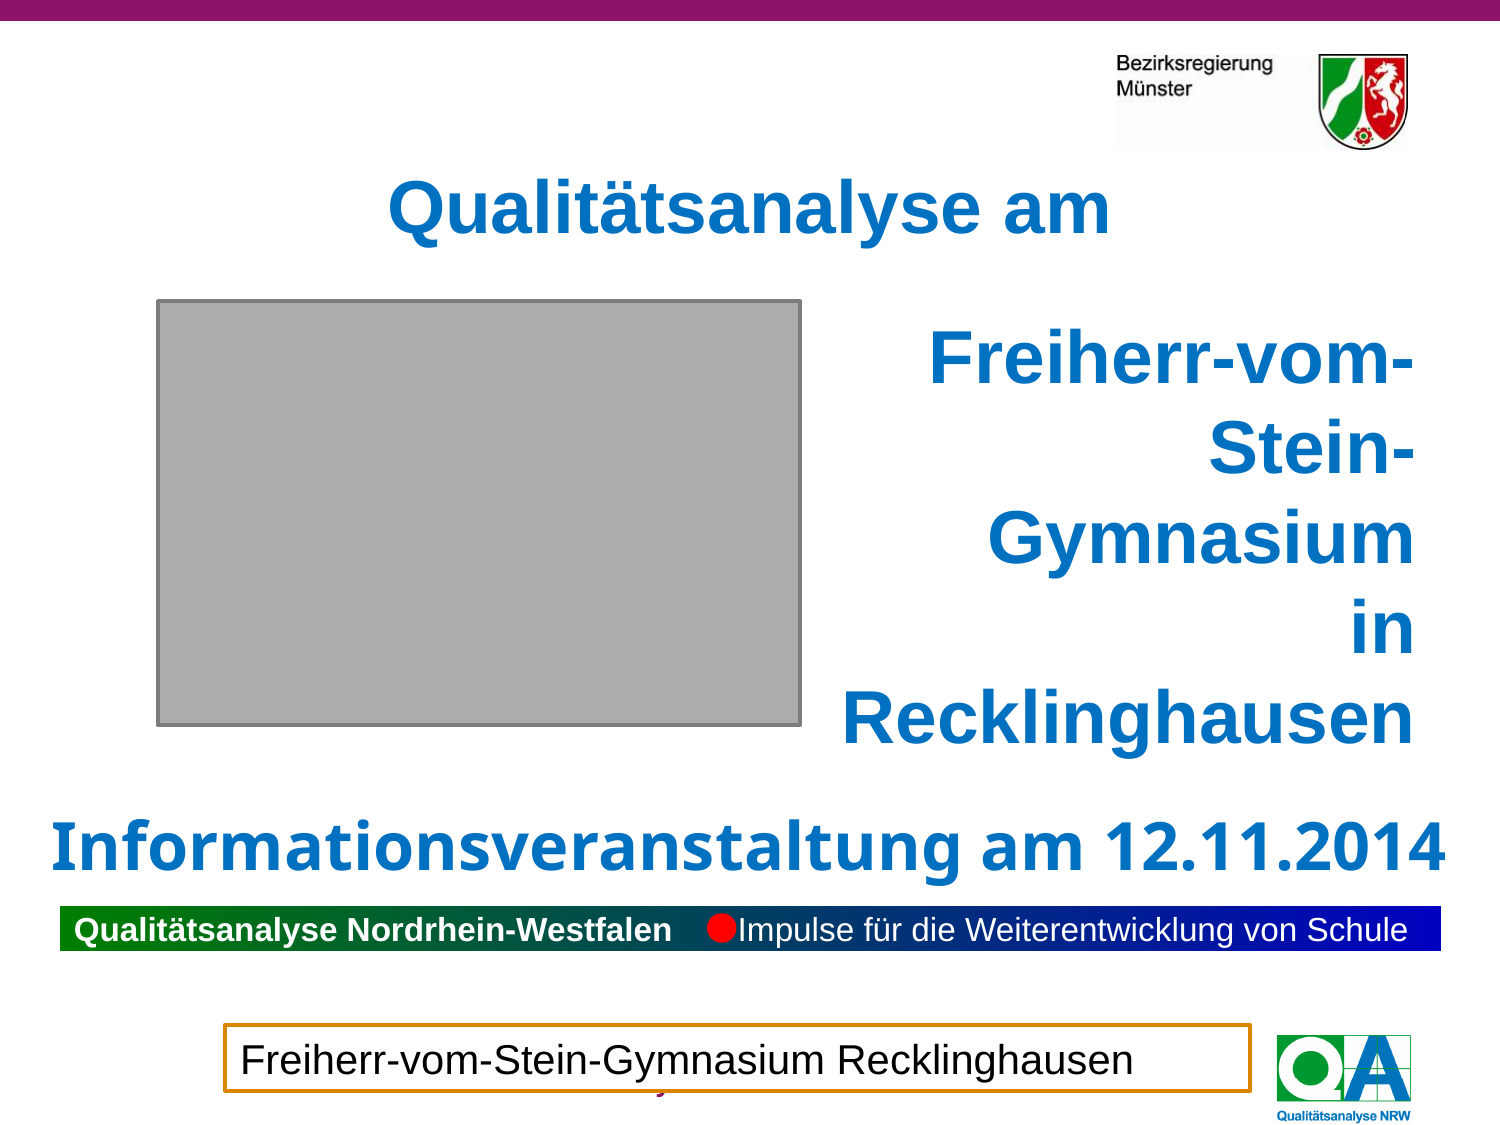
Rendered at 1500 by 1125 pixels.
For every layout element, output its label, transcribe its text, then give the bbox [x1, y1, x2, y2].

text_box Freiherr-vom-Stein-Gymnasium Recklinghausen [225, 1025, 1251, 1091]
text_box [158, 301, 800, 725]
text_box Informationsveranstaltung am 12.11.2014 [0, 804, 1500, 896]
text_box Freiherr-vom-Stein-Gymnasium in Recklinghausen [826, 301, 1442, 771]
text_box [707, 913, 737, 943]
text_box Qualitätsanalyse am [46, 151, 1454, 257]
text_box Qualitätsanalyse Nordrhein-Westfalen Impulse für die Weiterentwicklung von Schule [59, 905, 1441, 952]
